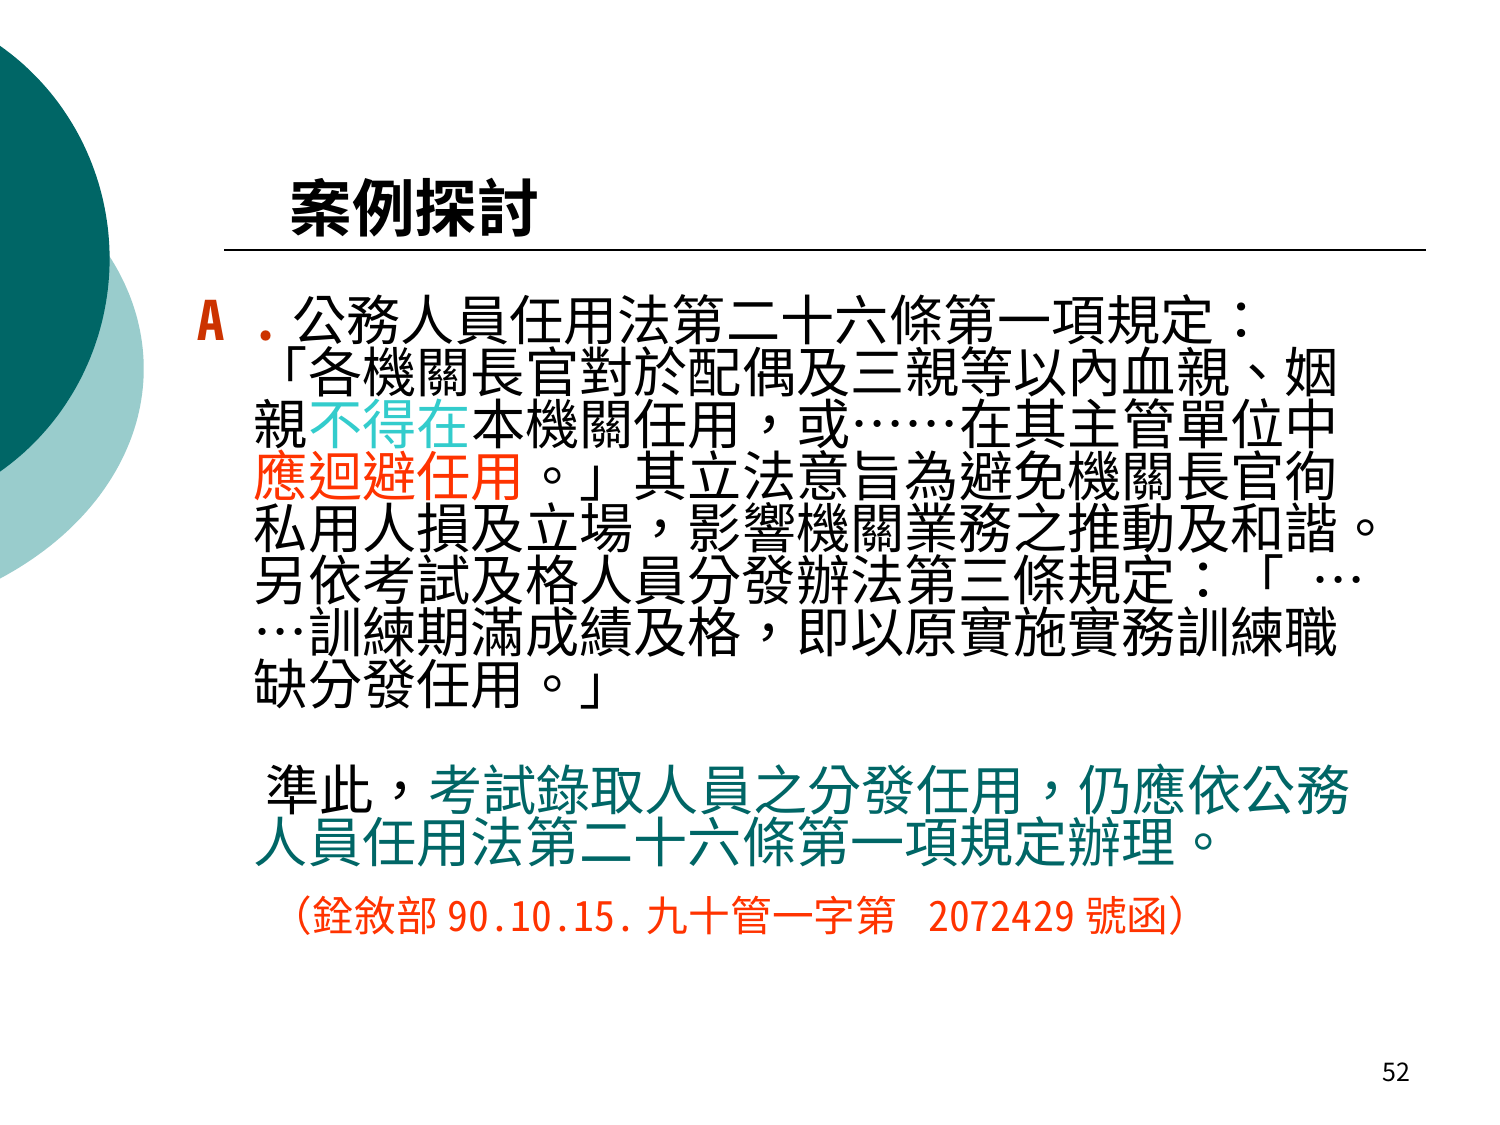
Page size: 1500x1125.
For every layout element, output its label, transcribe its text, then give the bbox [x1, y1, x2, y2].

list A .公務人員任用法第二十六條第一項規定：「各機關長官對於配偶及三親等以內血親、姻親不得在本機關任用，或……在其主管單位中應迴避任用。」其立法意旨為避免機關長官徇私用人損及立場，影響機關業務之推動及和諧。另依考試及格人員分發辦法第三條規定：「 ……訓練期滿成績及格，即以原實施實務訓練職缺分發任用。」 準此，考試錄取人員之分發任用，仍應依公務人員任用法第二十六條第一項規定辦理。 （銓敘部90.10.15.九十管一字第 2072429號函） [183, 290, 1383, 966]
text_box 案例探討 [230, 160, 599, 252]
